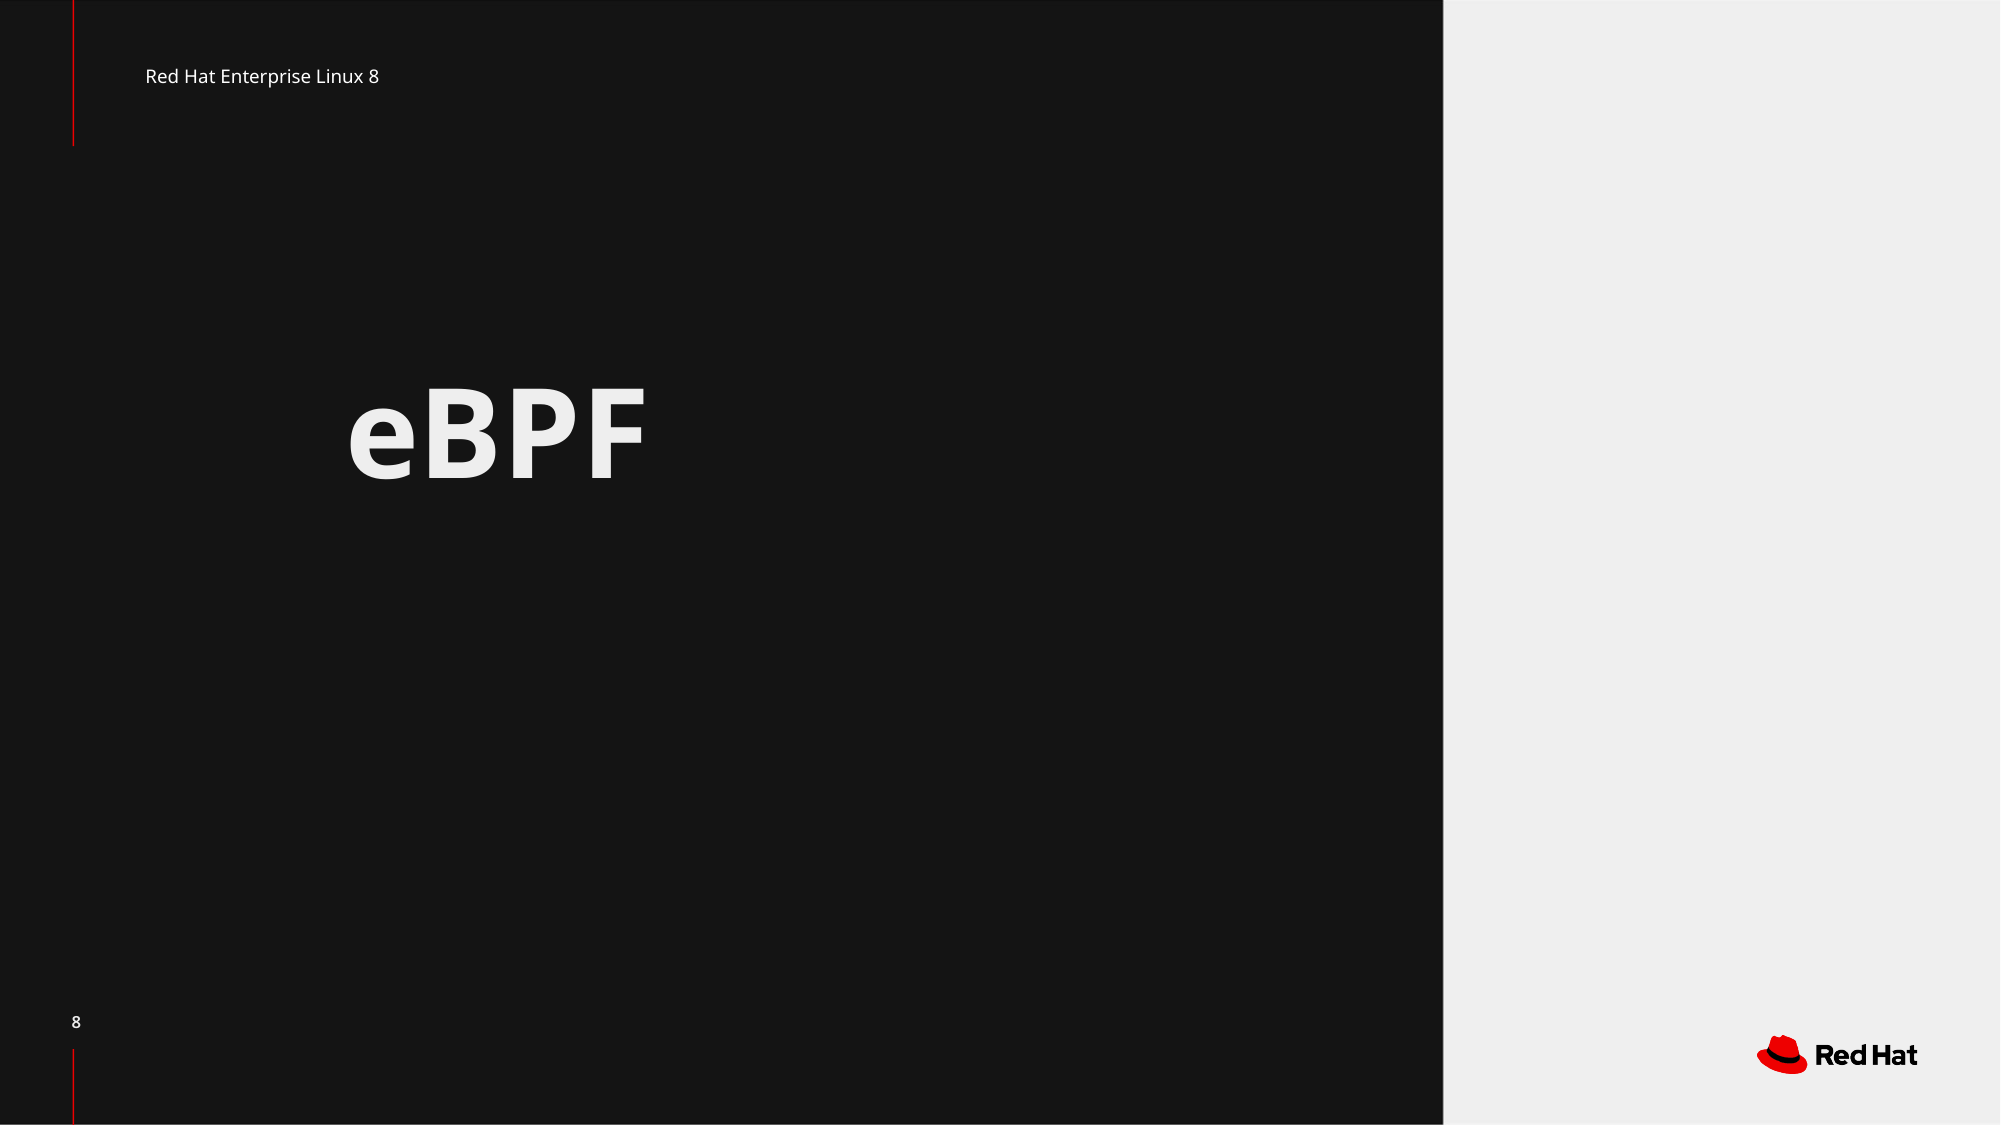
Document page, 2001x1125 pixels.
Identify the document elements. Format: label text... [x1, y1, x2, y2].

text_box Red Hat Enterprise Linux 8 [73, 9, 918, 143]
picture [0, 0, 2001, 1125]
title eBPF [345, 353, 1621, 826]
